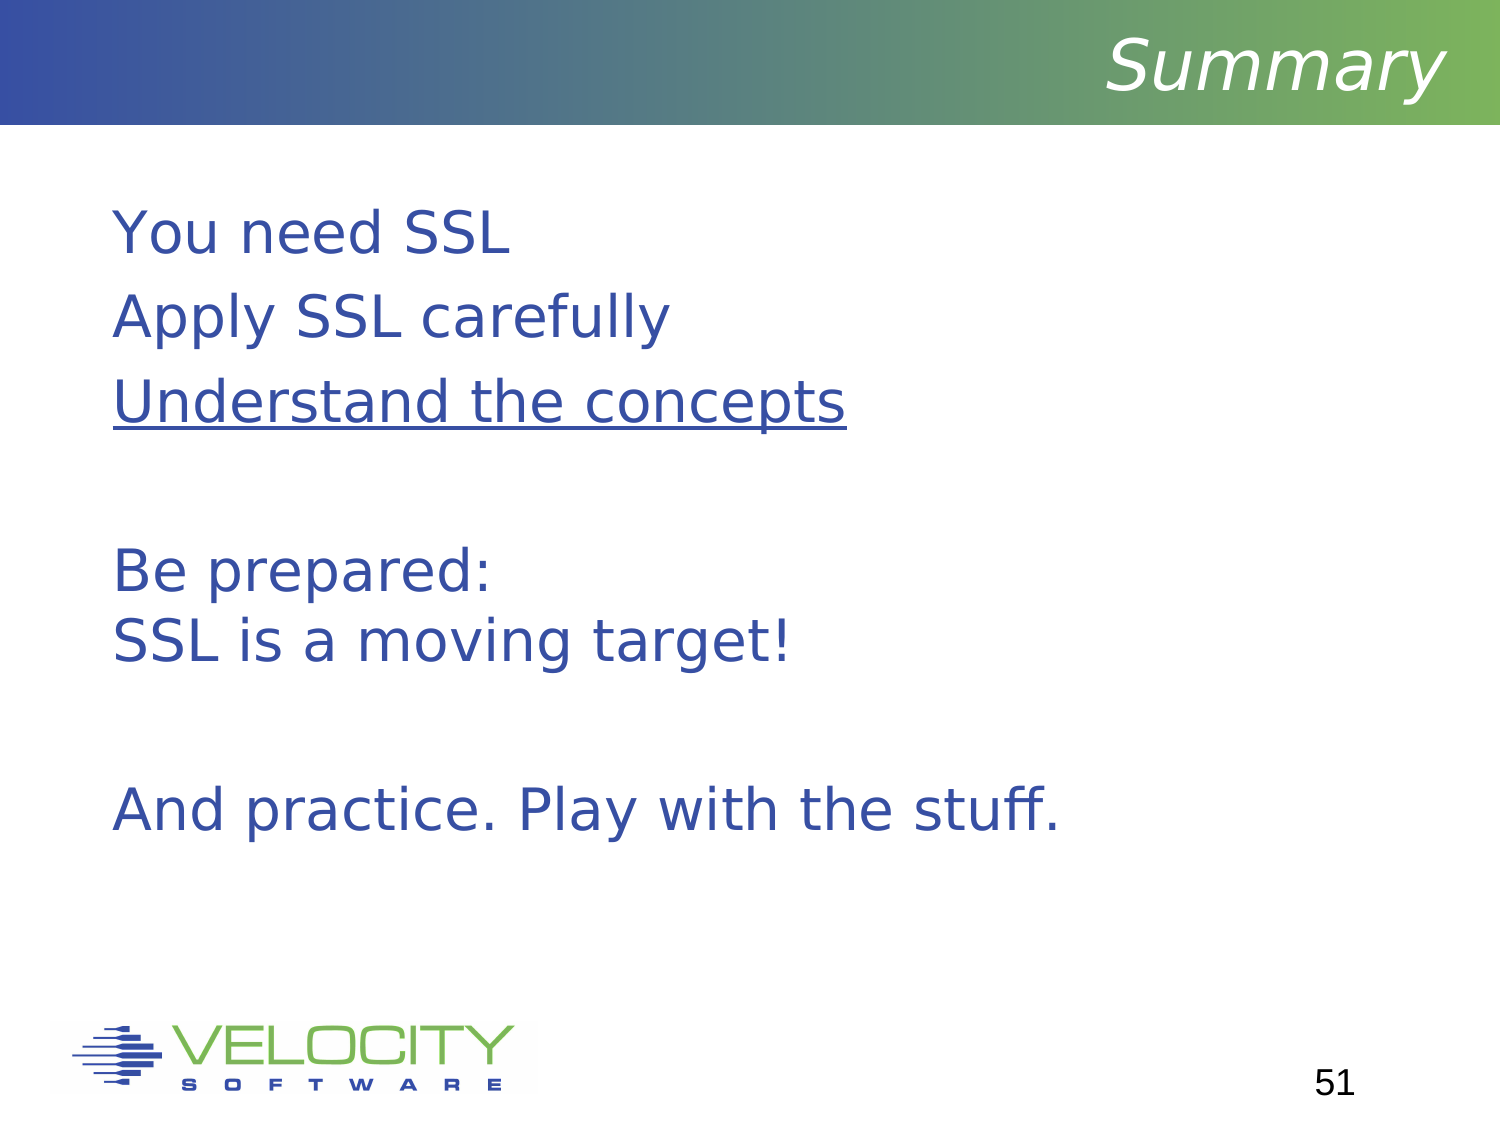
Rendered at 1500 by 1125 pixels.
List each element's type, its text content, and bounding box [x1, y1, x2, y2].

title Summary [62, 12, 1463, 113]
picture [50, 1021, 538, 1094]
list You need SSL Apply SSL carefully Understand the concepts Be prepared: SSL is a moving target! And practice. Play with the stuff. [70, 187, 1438, 988]
